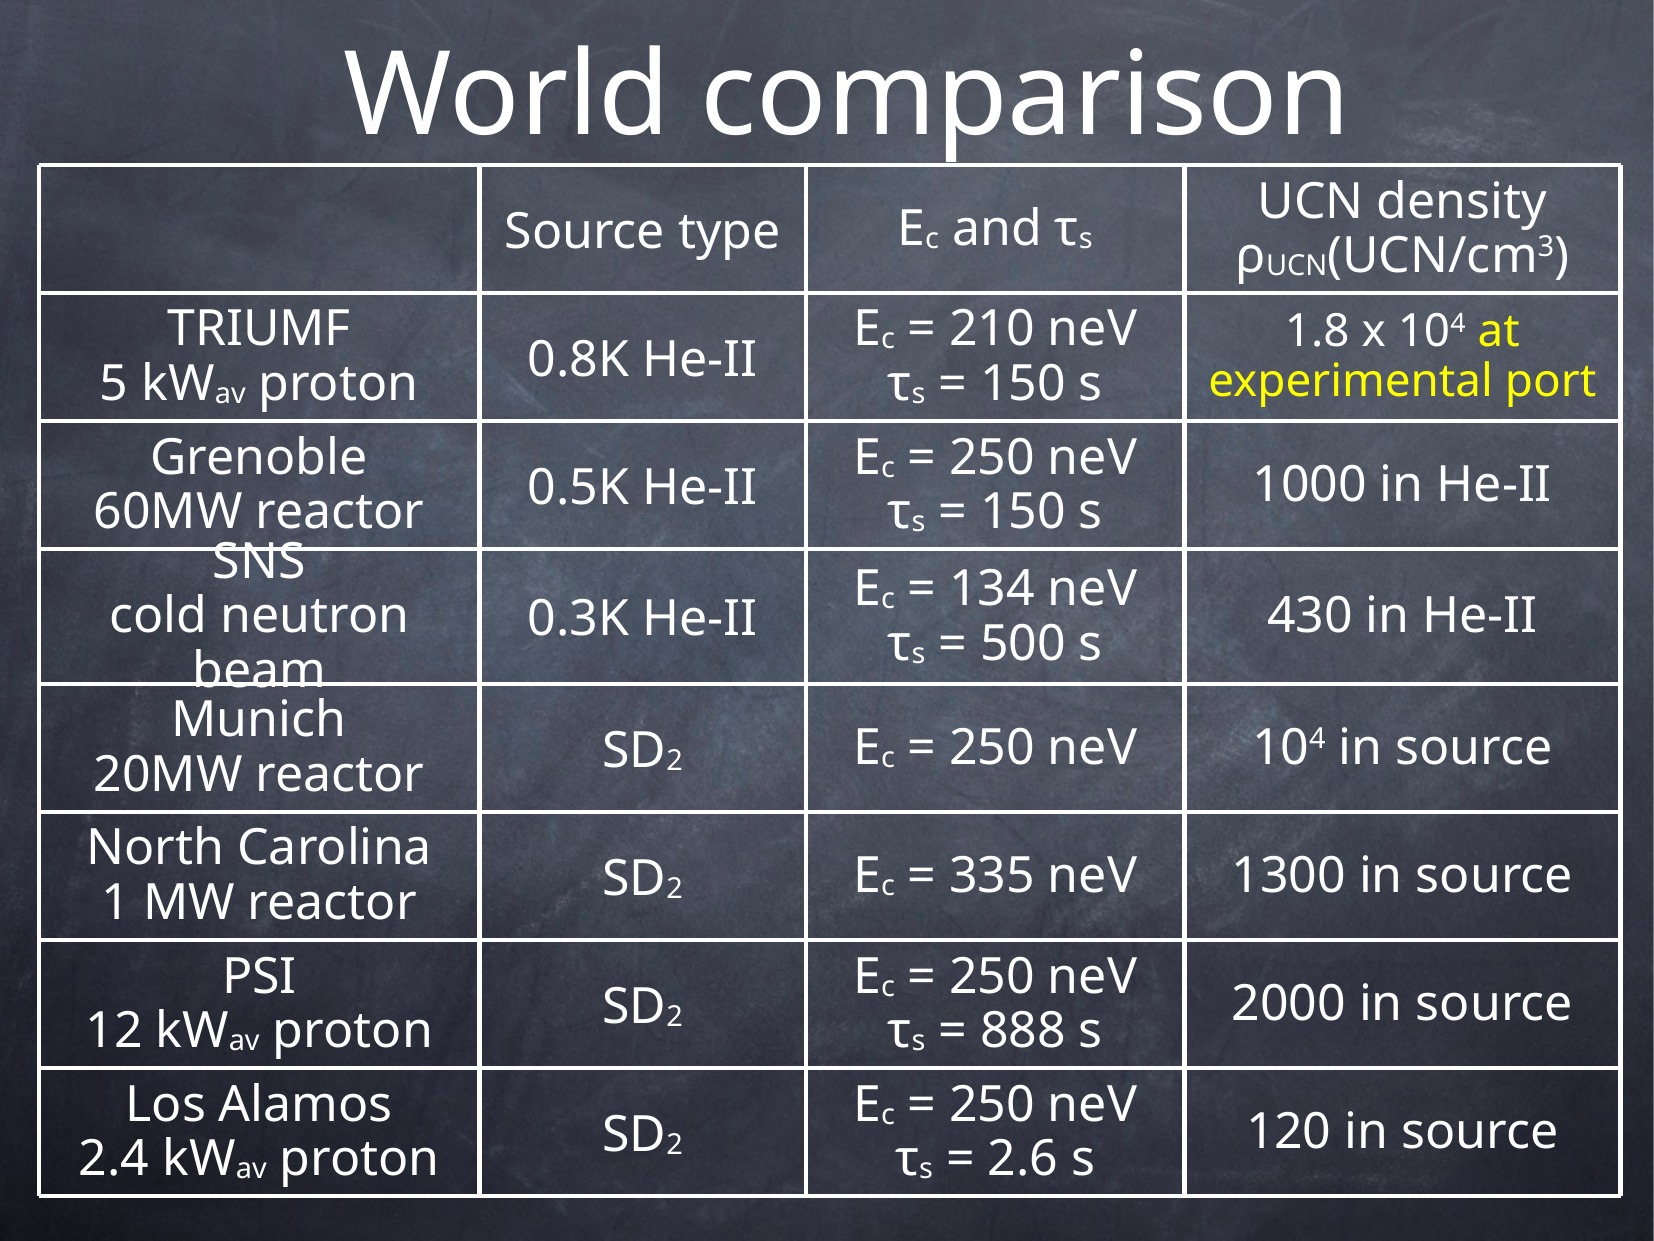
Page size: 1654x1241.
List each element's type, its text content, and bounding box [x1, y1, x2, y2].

text_box Ec = 250 neV τs = 150 s [808, 423, 1182, 547]
text_box 1.8 x 104 at experimental port [1187, 295, 1618, 419]
text_box Ec = 250 neV τs = 888 s [808, 942, 1182, 1066]
text_box 104 in source [1187, 686, 1618, 810]
text_box Ec = 250 neV τs = 2.6 s [808, 1070, 1182, 1194]
text_box 0.8K He-II [482, 295, 804, 419]
text_box Los Alamos 2.4 kWav proton [41, 1070, 477, 1194]
text_box Ec = 134 neV τs = 500 s [808, 551, 1182, 682]
text_box PSI 12 kWav proton [41, 942, 477, 1066]
text_box SD2 [482, 942, 804, 1066]
text_box 2000 in source [1187, 942, 1618, 1066]
text_box SNS cold neutron beam [41, 551, 477, 682]
text_box 120 in source [1187, 1070, 1618, 1194]
text_box SD2 [482, 814, 804, 938]
text_box North Carolina 1 MW reactor [41, 814, 477, 938]
text_box SD2 [482, 686, 804, 810]
picture [0, 0, 1654, 1241]
text_box 1000 in He-II [1187, 423, 1618, 547]
text_box TRIUMF 5 kWav proton [41, 295, 477, 419]
text_box Ec and τs [808, 167, 1182, 291]
text_box Ec = 250 neV [808, 686, 1182, 810]
title World comparison [183, 8, 1516, 163]
text_box Ec = 210 neV τs = 150 s [808, 295, 1182, 419]
text_box 430 in He-II [1187, 551, 1618, 682]
text_box Munich 20MW reactor [41, 686, 477, 810]
text_box 1300 in source [1187, 814, 1618, 938]
text_box UCN density ρUCN(UCN/cm3) [1187, 167, 1618, 291]
text_box SD2 [482, 1070, 804, 1194]
text_box Ec = 335 neV [808, 814, 1182, 938]
text_box 0.3K He-II [482, 551, 804, 682]
text_box 0.5K He-II [482, 423, 804, 547]
text_box Grenoble 60MW reactor [41, 423, 477, 547]
text_box Source type [482, 167, 804, 291]
